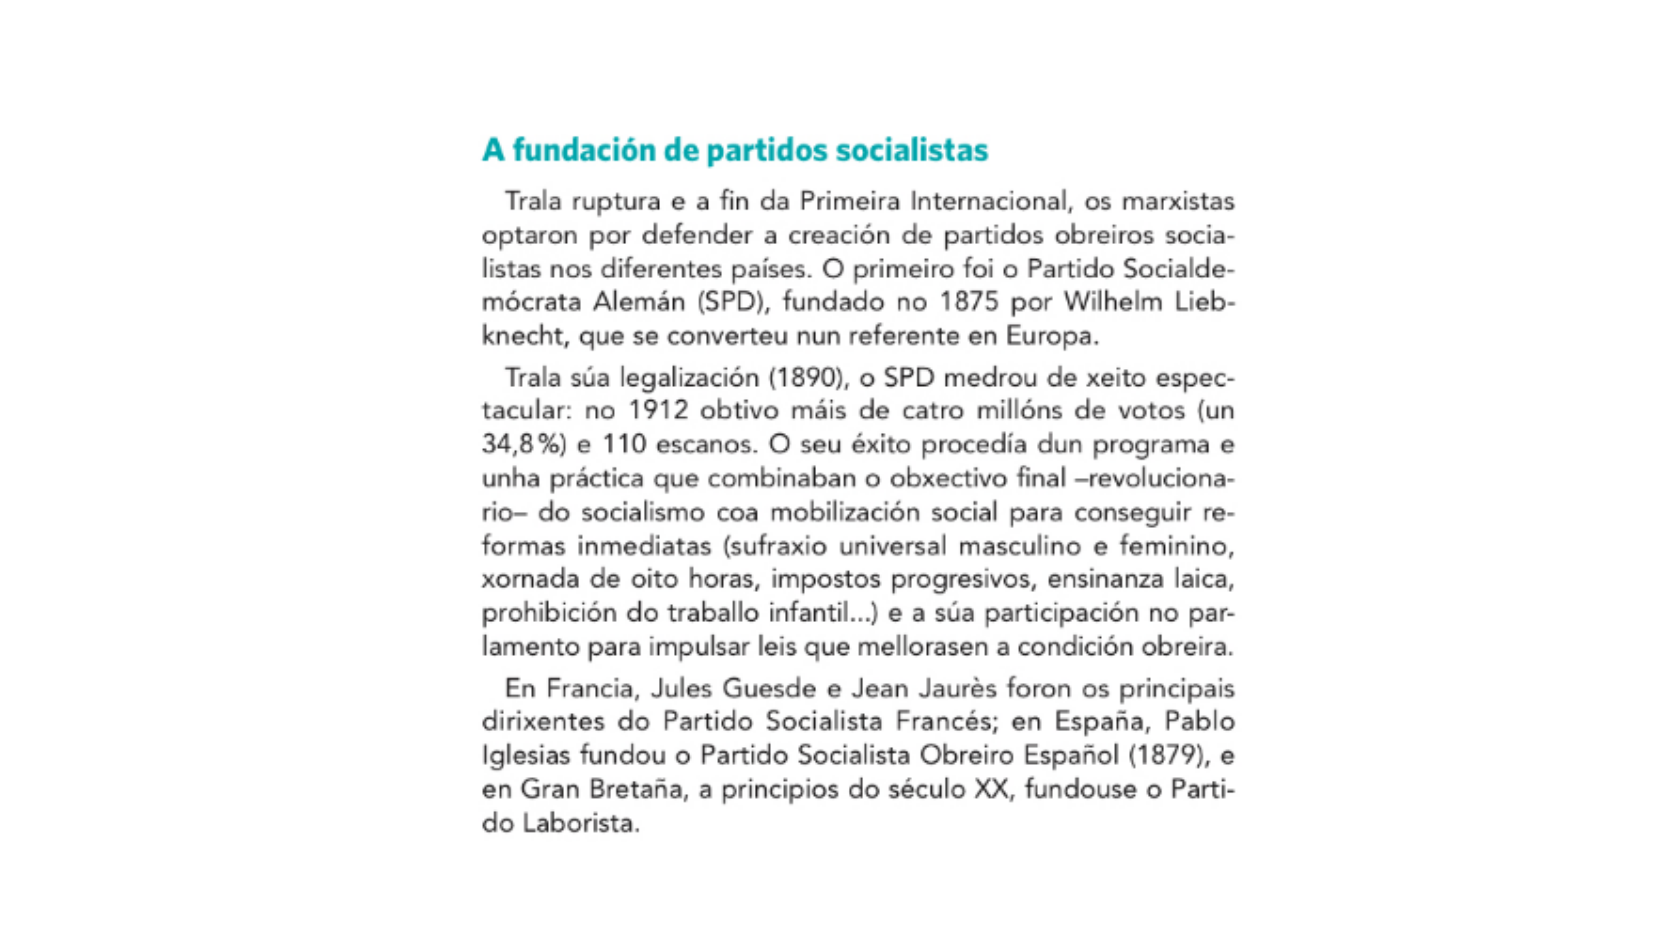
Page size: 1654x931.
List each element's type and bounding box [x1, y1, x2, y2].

picture [453, 118, 1258, 857]
